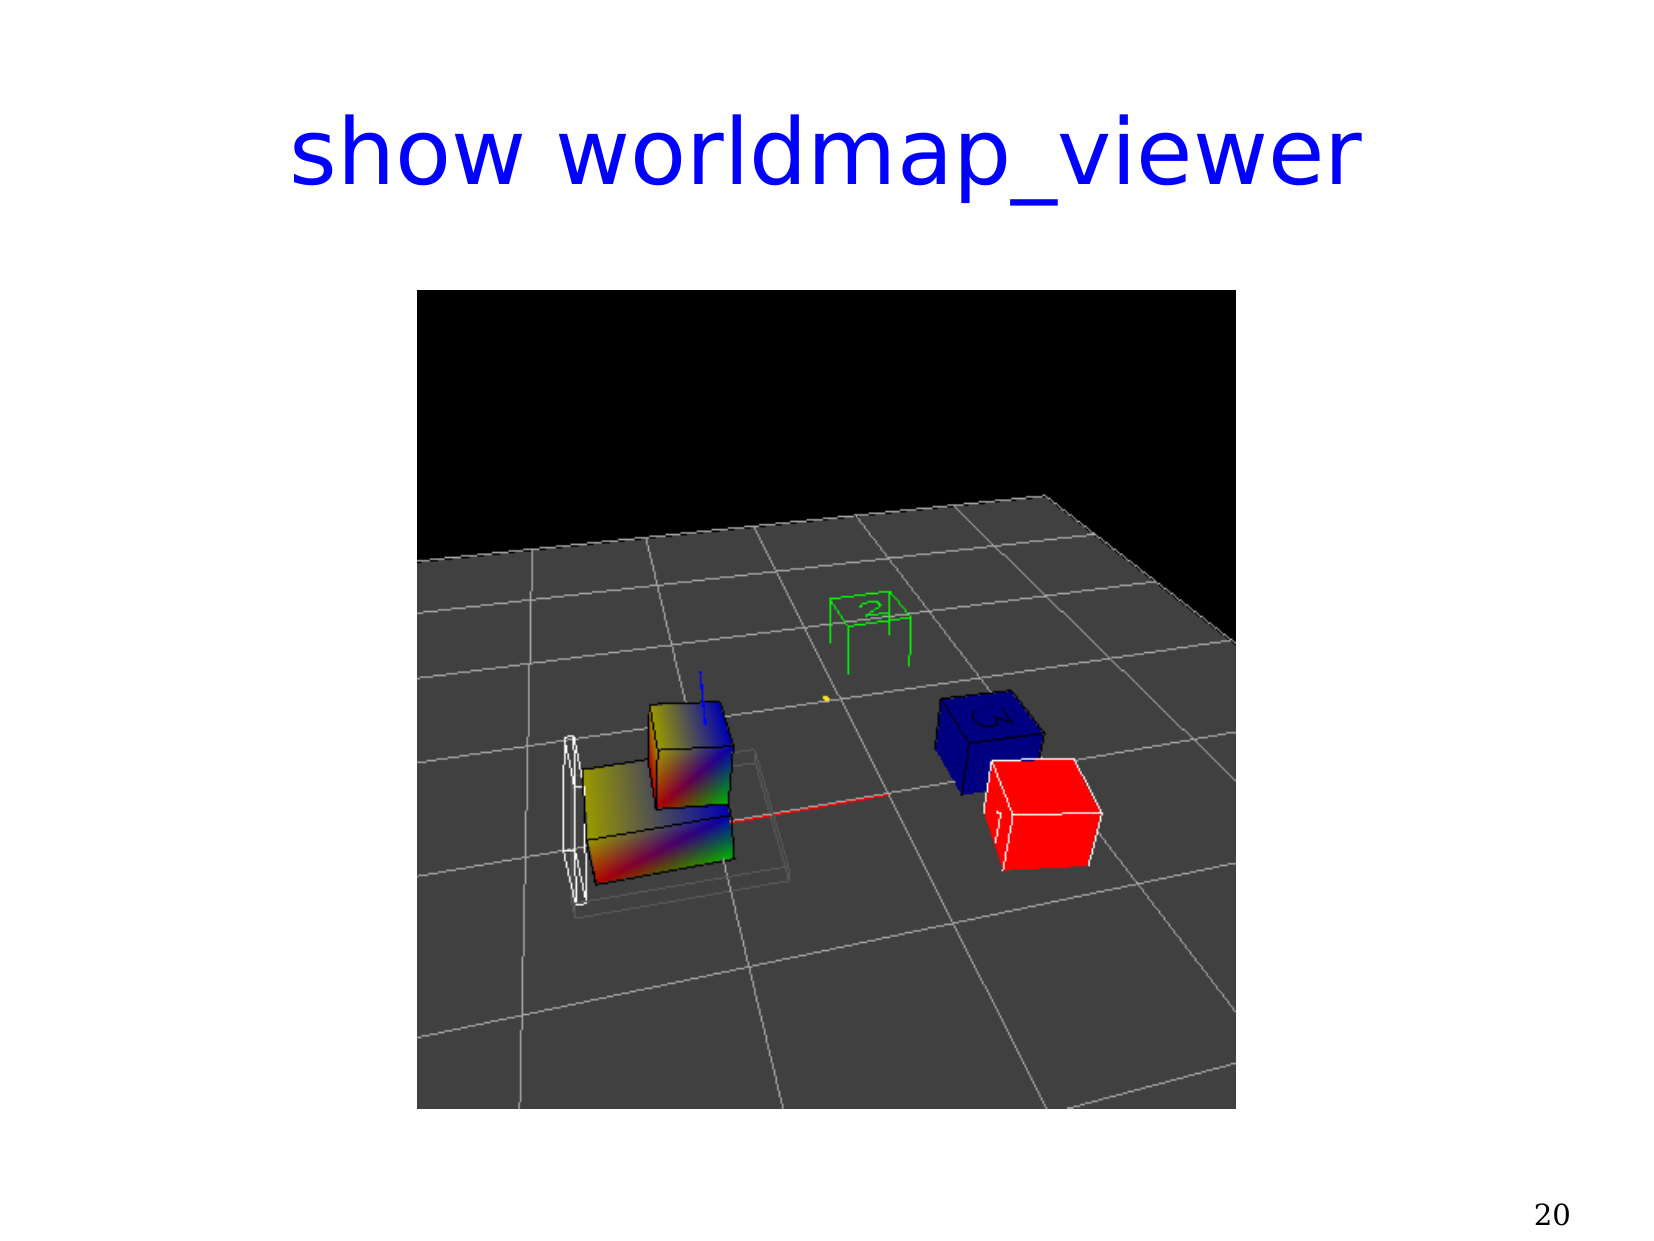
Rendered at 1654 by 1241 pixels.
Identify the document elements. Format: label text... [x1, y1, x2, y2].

picture [417, 290, 1236, 1109]
title show worldmap_viewer [82, 49, 1571, 257]
